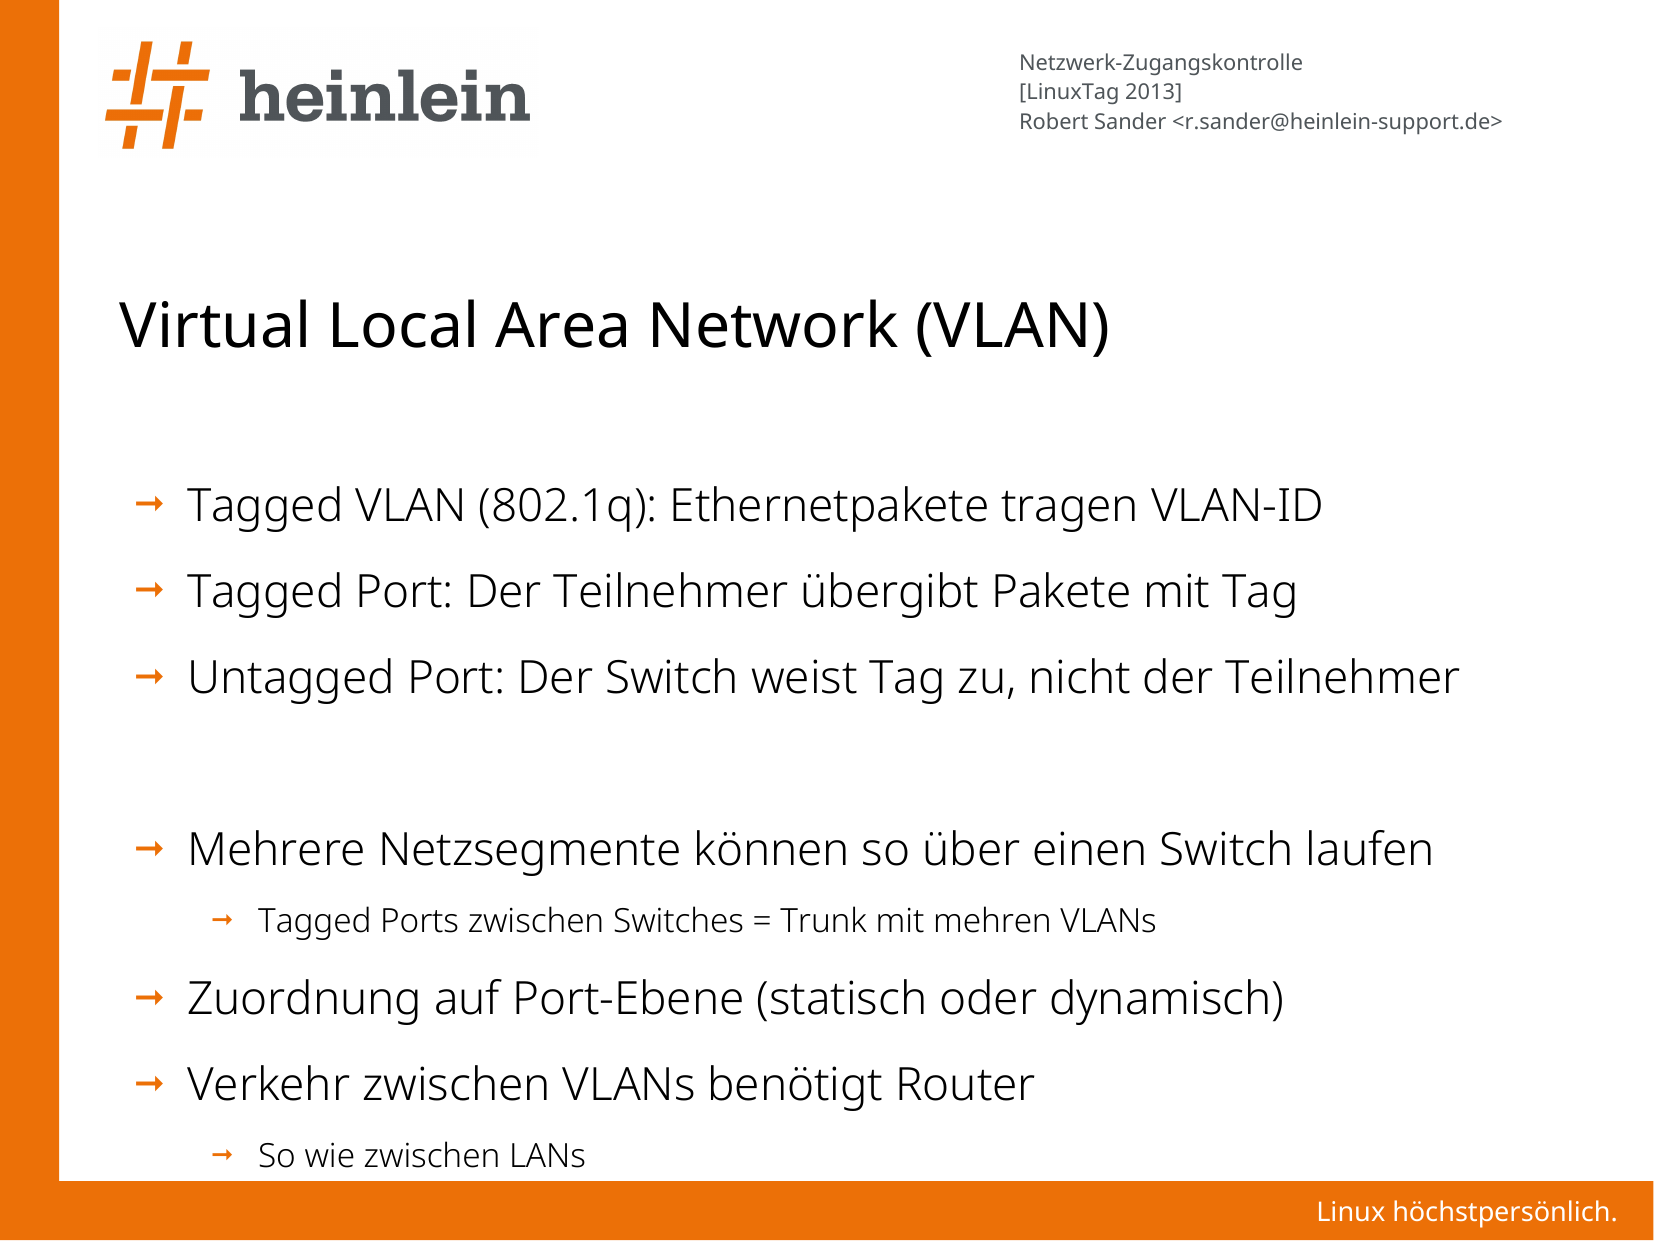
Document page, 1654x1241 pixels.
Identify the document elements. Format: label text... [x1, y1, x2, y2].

title Virtual Local Area Network (VLAN) [119, 248, 1538, 367]
picture [98, 27, 539, 158]
list Tagged VLAN (802.1q): Ethernetpakete tragen VLAN-ID Tagged Port: Der Teilnehmer übergibt Pakete mit Tag Untagged Port: Der Switch weist Tag zu, nicht der Teilnehmer Mehrere Netzsegmente können so über einen Switch laufen Tagged Ports zwischen Switches = Trunk mit mehren VLANs Zuordnung auf Port-Ebene (statisch oder dynamisch) Verkehr zwischen VLANs benötigt Router So wie zwischen LANs [116, 471, 1570, 1177]
